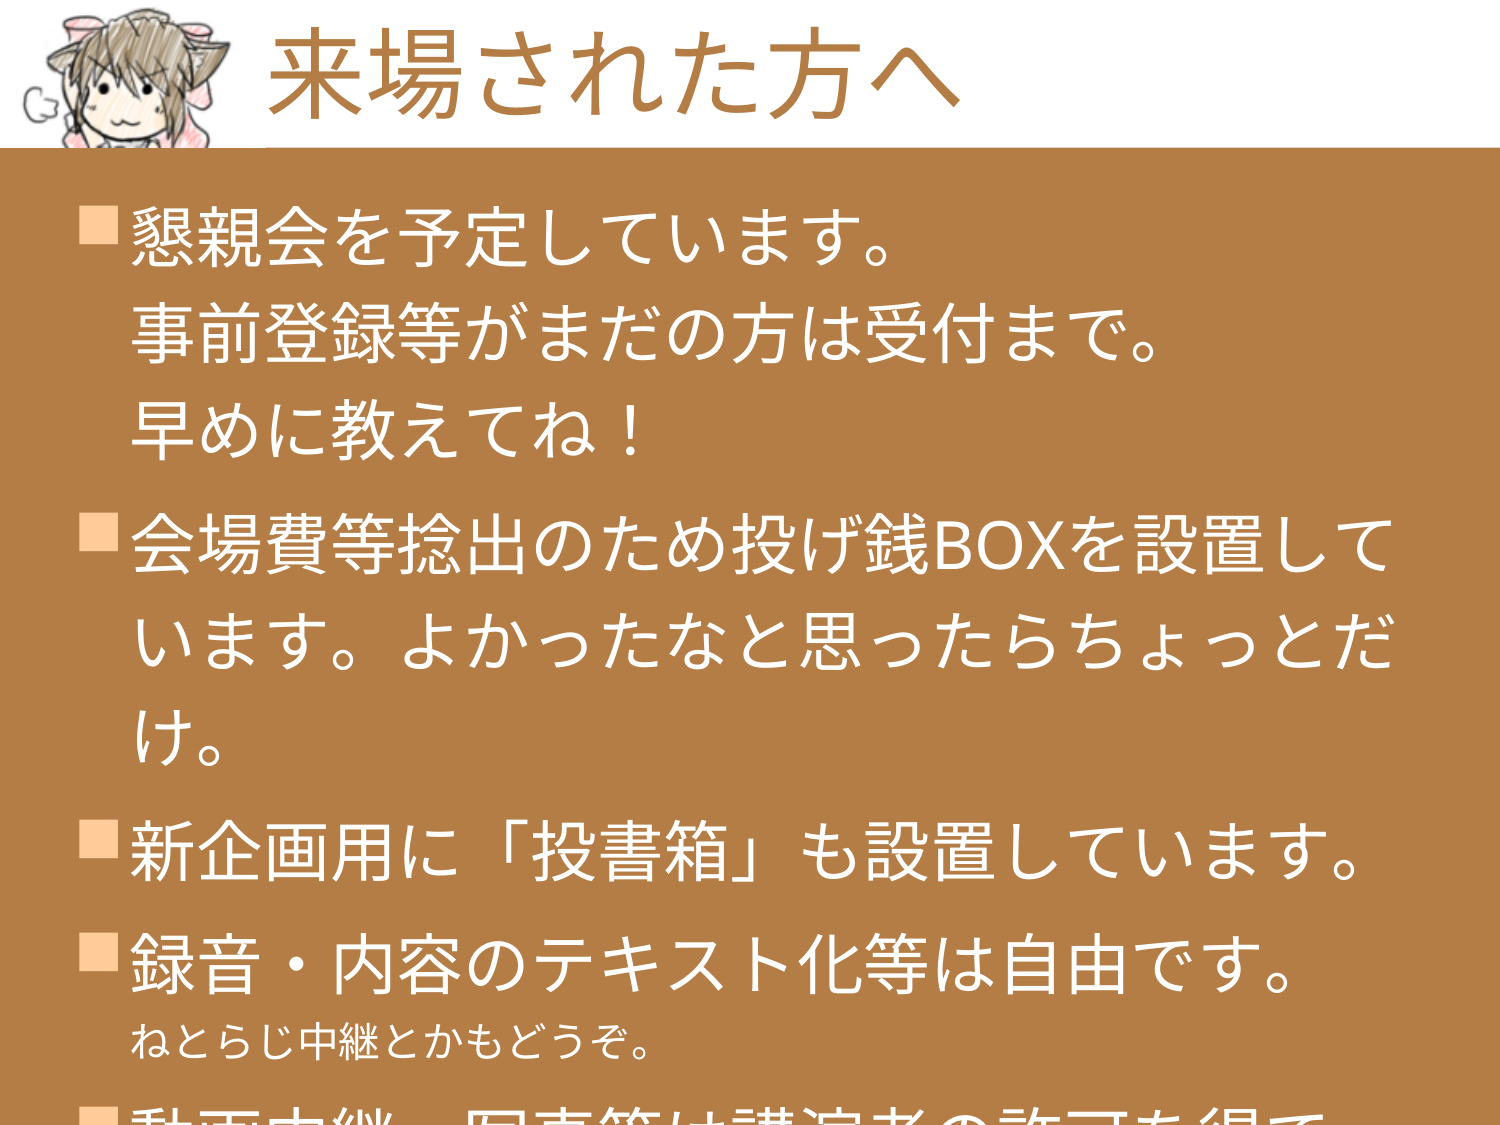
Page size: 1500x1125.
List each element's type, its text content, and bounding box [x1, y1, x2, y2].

list 懇親会を予定しています。 事前登録等がまだの方は受付まで。 早めに教えてね！ 会場費等捻出のため投げ銭BOXを設置して います。よかったなと思ったらちょっとだけ。 新企画用に「投書箱」も設置しています。 録音・内容のテキスト化等は自由です。 ねとらじ中継とかもどうぞ。 動画中継・写真等は講演者の許可を得てね！ 顔出しNGとかいうひともいるので… 禁煙。禁食事（飲み物は可）。 健康のためエンバグのしすぎにご注意下さい。 [59, 177, 1447, 1044]
title 来場された方へ [265, 0, 1500, 172]
picture [0, 6, 265, 148]
